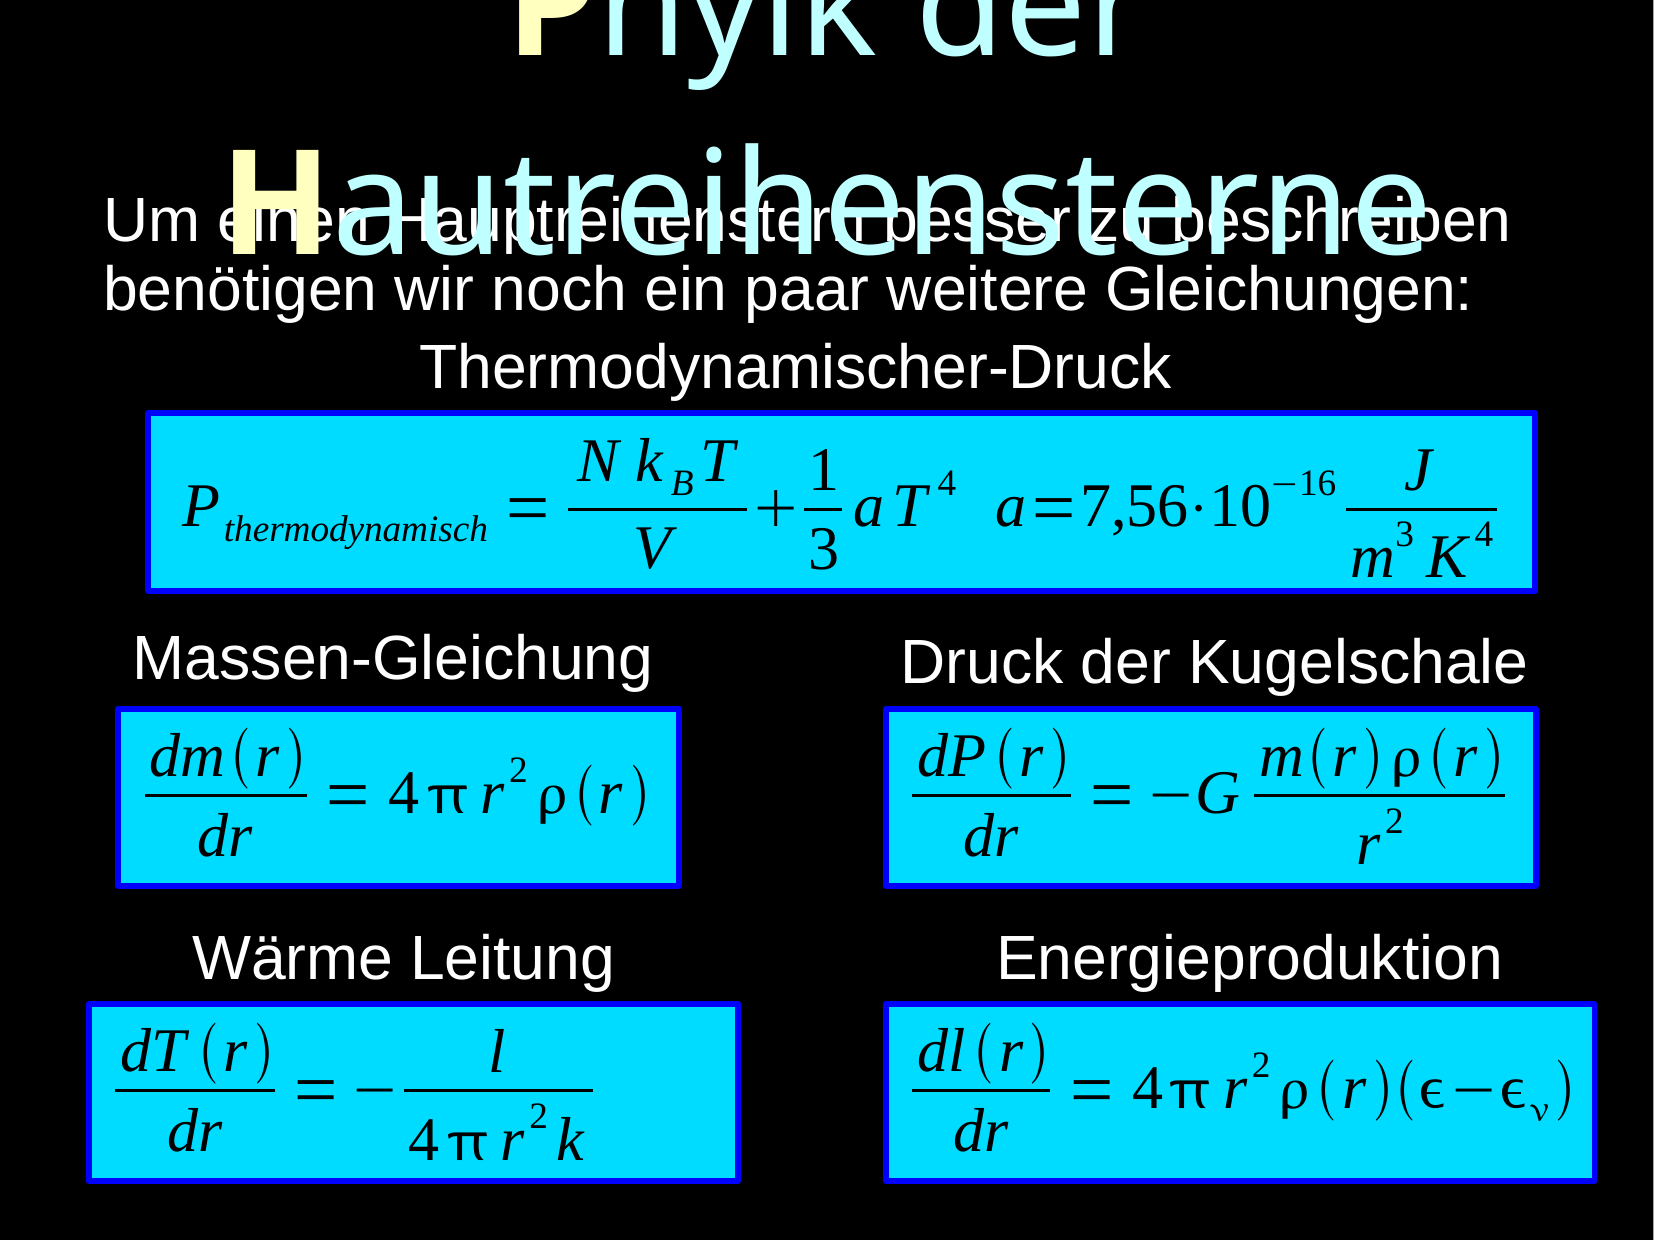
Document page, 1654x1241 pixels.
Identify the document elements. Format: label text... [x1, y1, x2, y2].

text_box Um einen Hauptreihenstern besser zu beschreiben benötigen wir noch ein paar weitere Gleichungen: [88, 180, 1536, 332]
chart [903, 1015, 1581, 1165]
text_box Wärme Leitung [177, 915, 631, 1009]
text_box [886, 713, 1536, 886]
chart [903, 720, 1514, 879]
chart [106, 1015, 602, 1174]
chart [171, 425, 1506, 592]
text_box Druck der Kugelschale [885, 620, 1545, 713]
text_box Energieproduktion [981, 915, 1519, 1009]
text_box [88, 1003, 739, 1182]
text_box [118, 708, 680, 886]
text_box Um einen Hauptreihenstern besser zu beschreiben benötigen wir noch ein paar weitere Gleichungen: [438, 180, 478, 245]
text_box Thermodynamischer-Druck [404, 324, 1188, 418]
text_box [885, 1003, 1595, 1182]
text_box [147, 413, 1536, 591]
text_box Massen-Gleichung [118, 615, 669, 709]
title Phyik der Hautreihensterne [0, 17, 1654, 180]
chart [135, 720, 656, 870]
